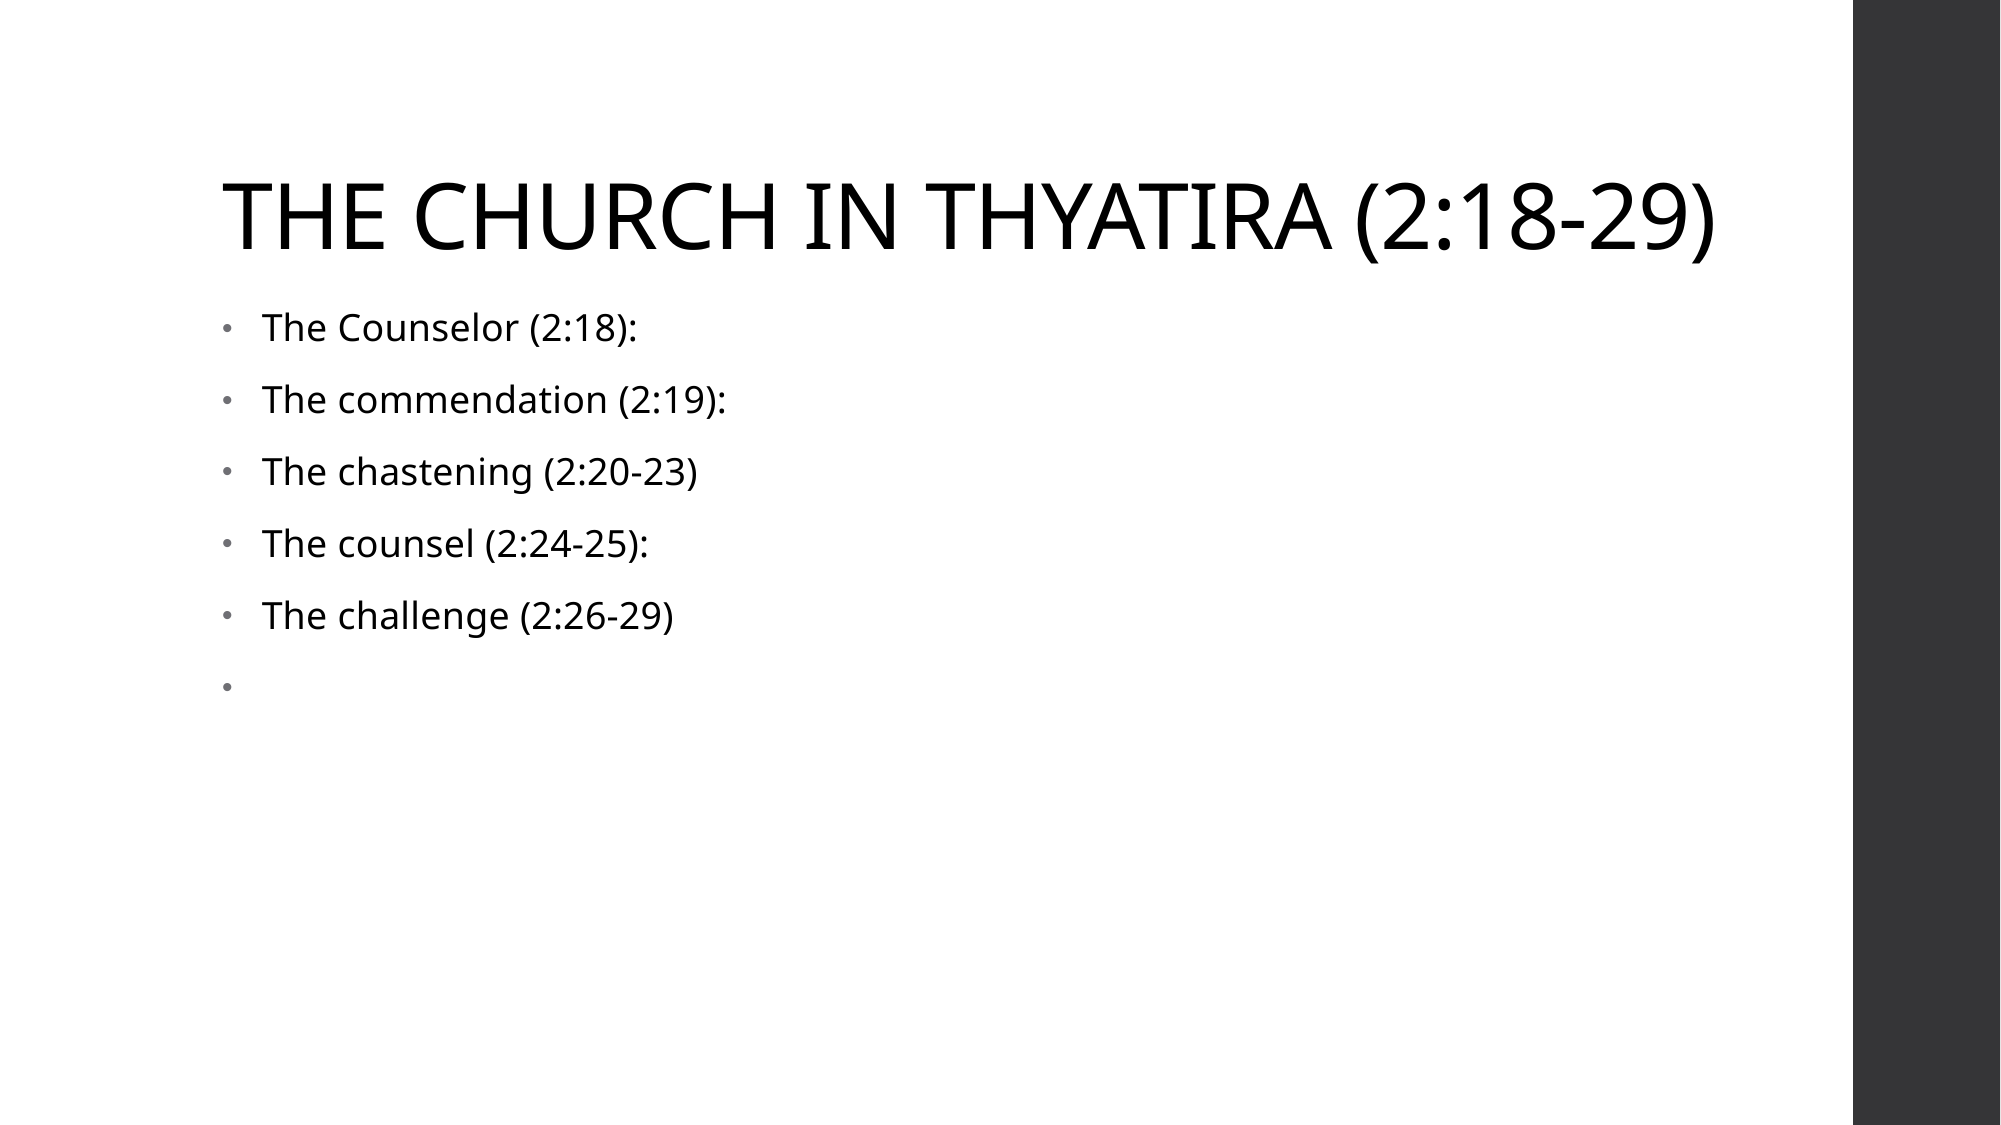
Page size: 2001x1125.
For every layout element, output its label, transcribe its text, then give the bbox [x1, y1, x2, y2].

title THE CHURCH IN THYATIRA (2:18-29) [206, 60, 1797, 278]
list The Counselor (2:18): The commendation (2:19): The chastening (2:20-23) The counsel (2:24-25): The challenge (2:26-29) [206, 299, 1617, 1014]
